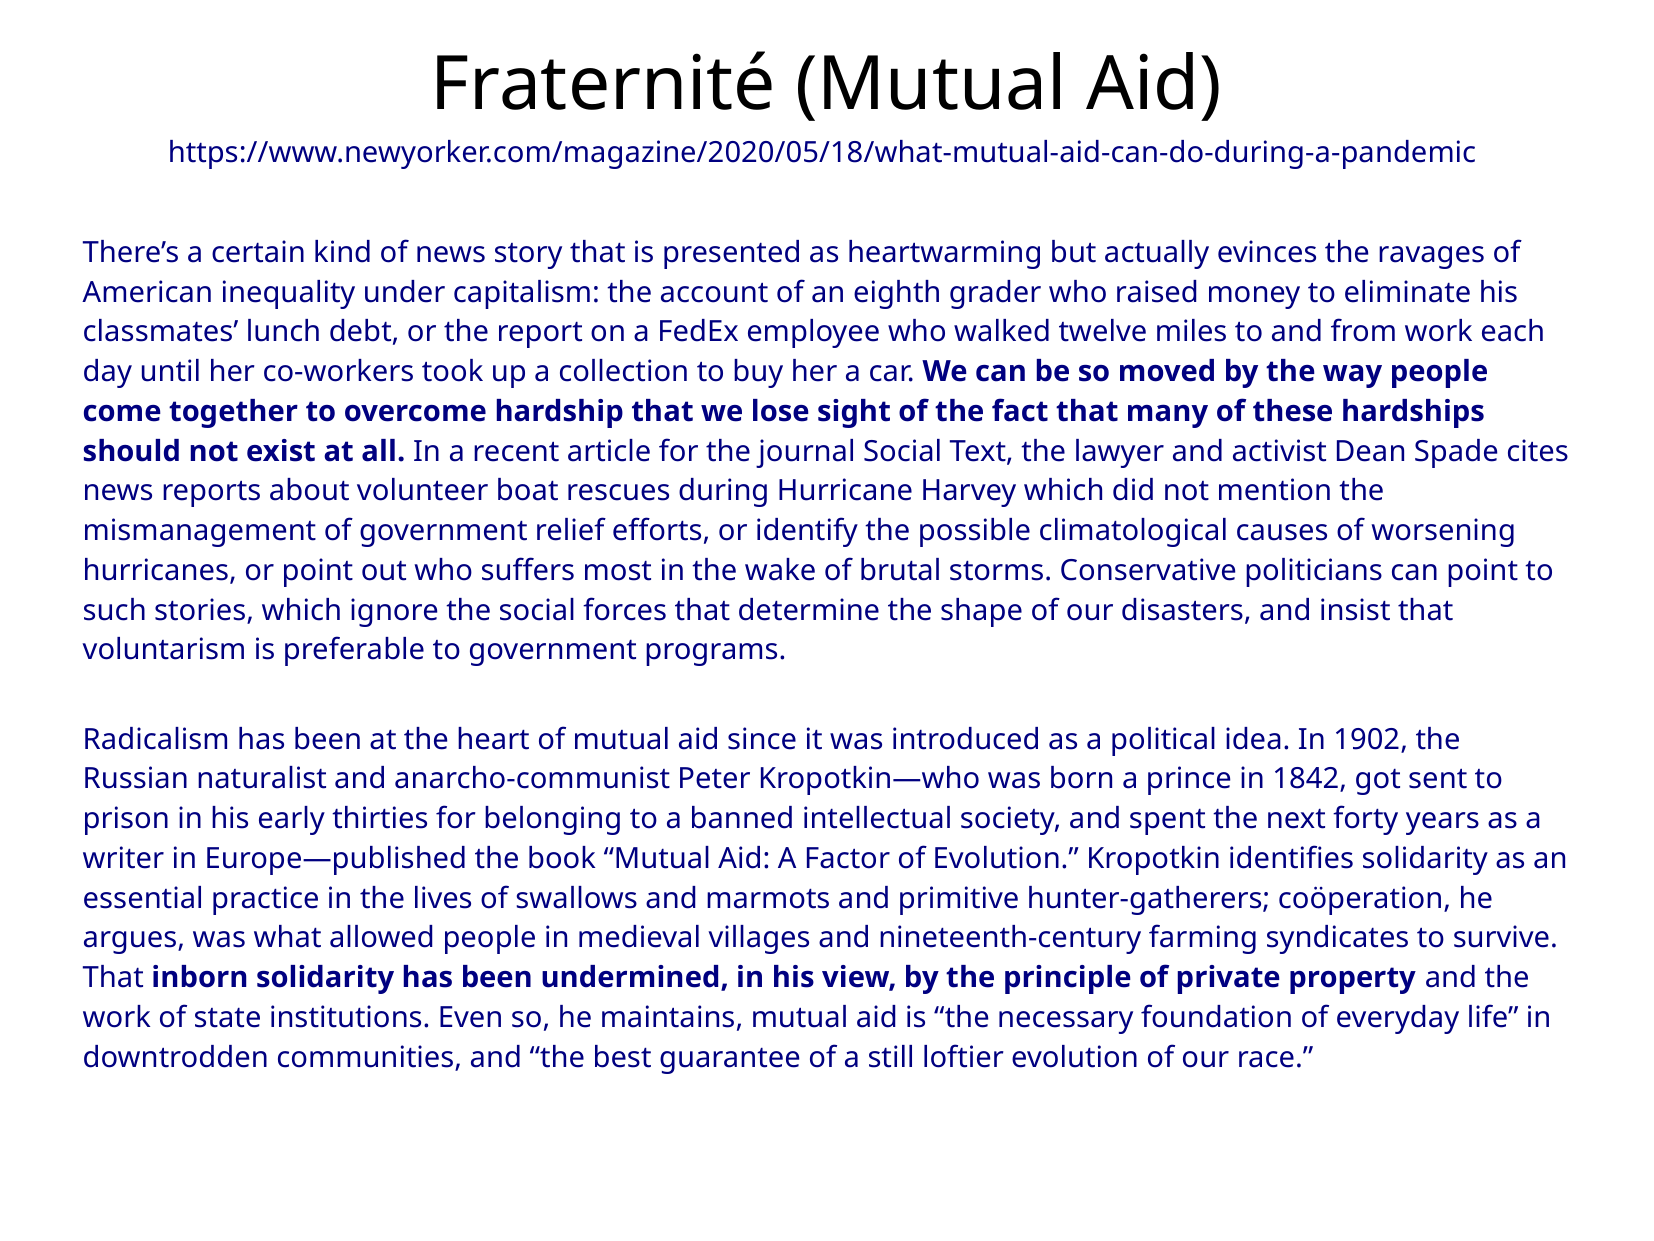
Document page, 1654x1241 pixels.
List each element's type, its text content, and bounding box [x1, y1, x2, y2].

list There’s a certain kind of news story that is presented as heartwarming but actually evinces the ravages of American inequality under capitalism: the account of an eighth grader who raised money to eliminate his classmates’ lunch debt, or the report on a FedEx employee who walked twelve miles to and from work each day until her co-workers took up a collection to buy her a car. We can be so moved by the way people come together to overcome hardship that we lose sight of the fact that many of these hardships should not exist at all. In a recent article for the journal Social Text, the lawyer and activist Dean Spade cites news reports about volunteer boat rescues during Hurricane Harvey which did not mention the mismanagement of government relief efforts, or identify the possible climatological causes of worsening hurricanes, or point out who suffers most in the wake of brutal storms. Conservative politicians can point to such stories, which ignore the social forces that determine the shape of our disasters, and insist that voluntarism is preferable to government programs. [82, 231, 1571, 658]
list Radicalism has been at the heart of mutual aid since it was introduced as a political idea. In 1902, the Russian naturalist and anarcho-communist Peter Kropotkin—who was born a prince in 1842, got sent to prison in his early thirties for belonging to a banned intellectual society, and spent the next forty years as a writer in Europe—published the book “Mutual Aid: A Factor of Evolution.” Kropotkin identifies solidarity as an essential practice in the lives of swallows and marmots and primitive hunter-gatherers; coöperation, he argues, was what allowed people in medieval villages and nineteenth-century farming syndicates to survive. That inborn solidarity has been undermined, in his view, by the principle of private property and the work of state institutions. Even so, he maintains, mutual aid is “the necessary foundation of everyday life” in downtrodden communities, and “the best guarantee of a still loftier evolution of our race.” [82, 717, 1571, 1109]
title Fraternité (Mutual Aid) https://www.newyorker.com/magazine/2020/05/18/what-mutual-aid-can-do-during-a-pandemic [82, 0, 1571, 204]
